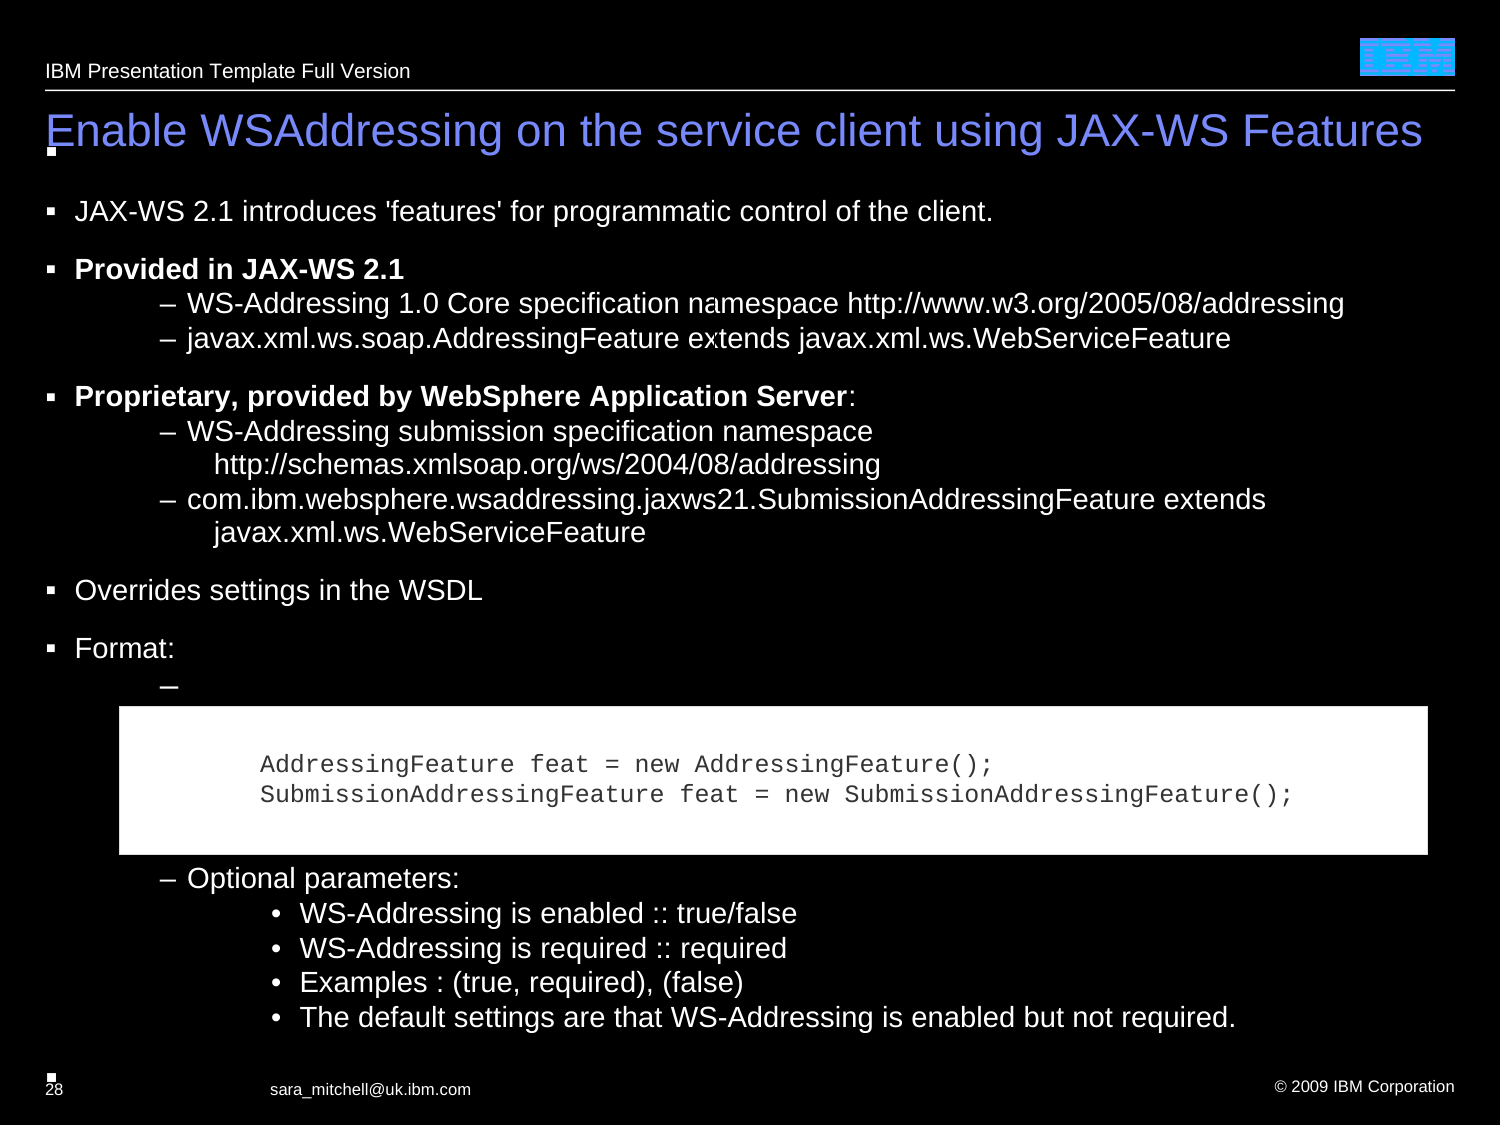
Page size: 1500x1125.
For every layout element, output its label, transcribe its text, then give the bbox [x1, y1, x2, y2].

text_box IBM Presentation Template Full Version [30, 37, 1306, 83]
title Enable WSAddressing on the service client using JAX-WS Features [30, 97, 1456, 218]
text_box AddressingFeature feat = new AddressingFeature(); SubmissionAddressingFeature feat = new SubmissionAddressingFeature(); [119, 707, 1427, 855]
list JAX-WS 2.1 introduces 'features' for programmatic control of the client. Provided in JAX-WS 2.1 WS-Addressing 1.0 Core specification namespace http://www.w3.org/2005/08/addressing javax.xml.ws.soap.AddressingFeature extends javax.xml.ws.WebServiceFeature Proprietary, provided by WebSphere Application Server: WS-Addressing submission specification namespace http://schemas.xmlsoap.org/ws/2004/08/addressing com.ibm.websphere.wsaddressing.jaxws21.SubmissionAddressingFeature extends javax.xml.ws.WebServiceFeature Overrides settings in the WSDL Format: Optional parameters: WS-Addressing is enabled :: true/false WS-Addressing is required :: required Examples : (true, required), (false) The default settings are that WS-Addressing is enabled but not required. [31, 124, 1457, 1125]
